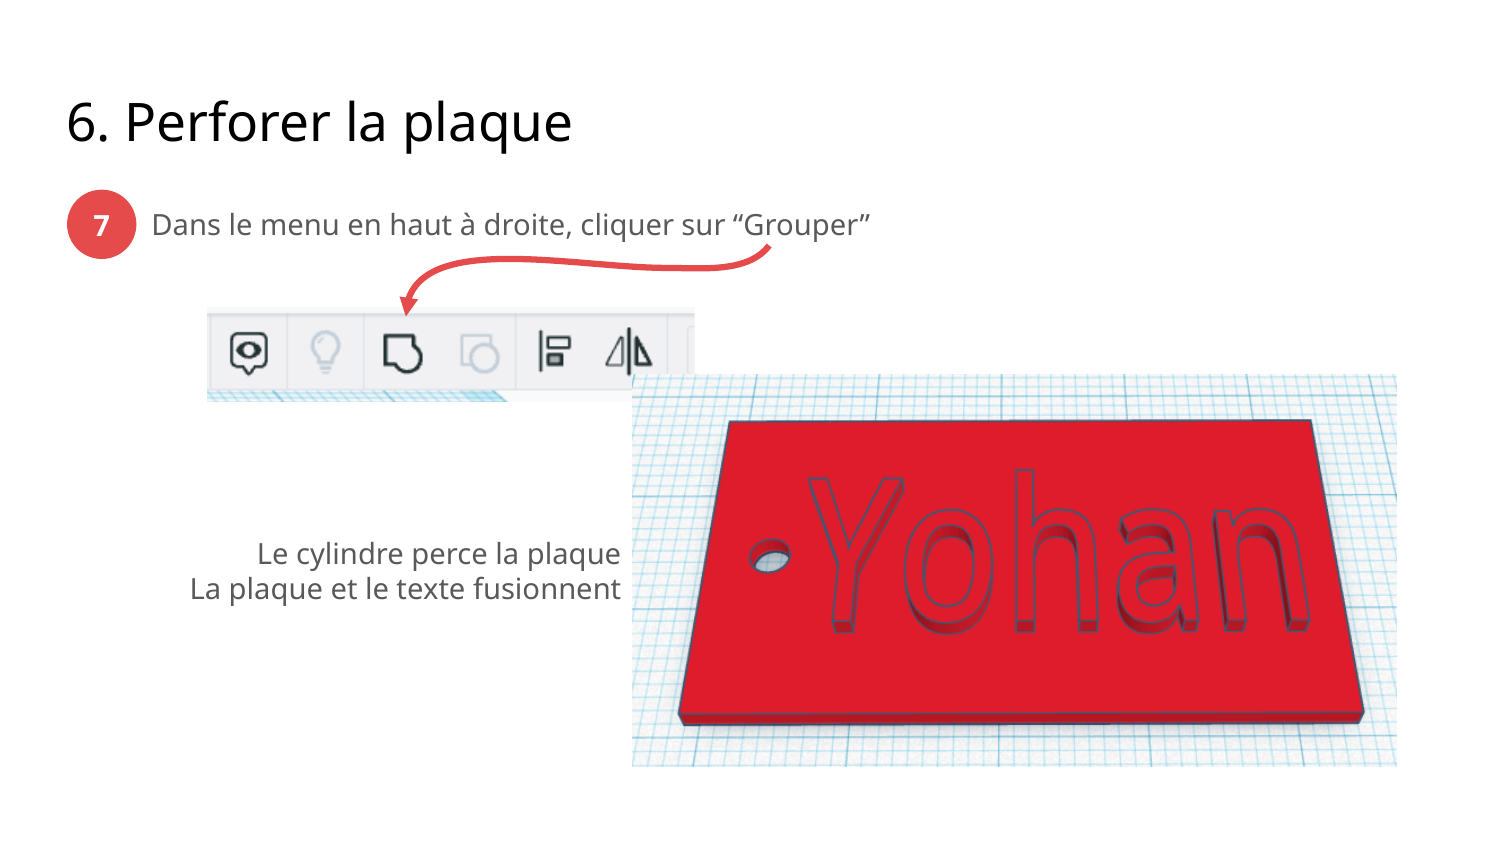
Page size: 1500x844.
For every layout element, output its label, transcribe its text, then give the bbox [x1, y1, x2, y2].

title 6. Perforer la plaque [51, 72, 1449, 167]
text_box 7 [67, 189, 136, 260]
text_box Dans le menu en haut à droite, cliquer sur “Grouper” [136, 191, 1005, 257]
text_box Le cylindre perce la plaque La plaque et le texte fusionnent [161, 519, 637, 620]
picture [207, 307, 1397, 767]
